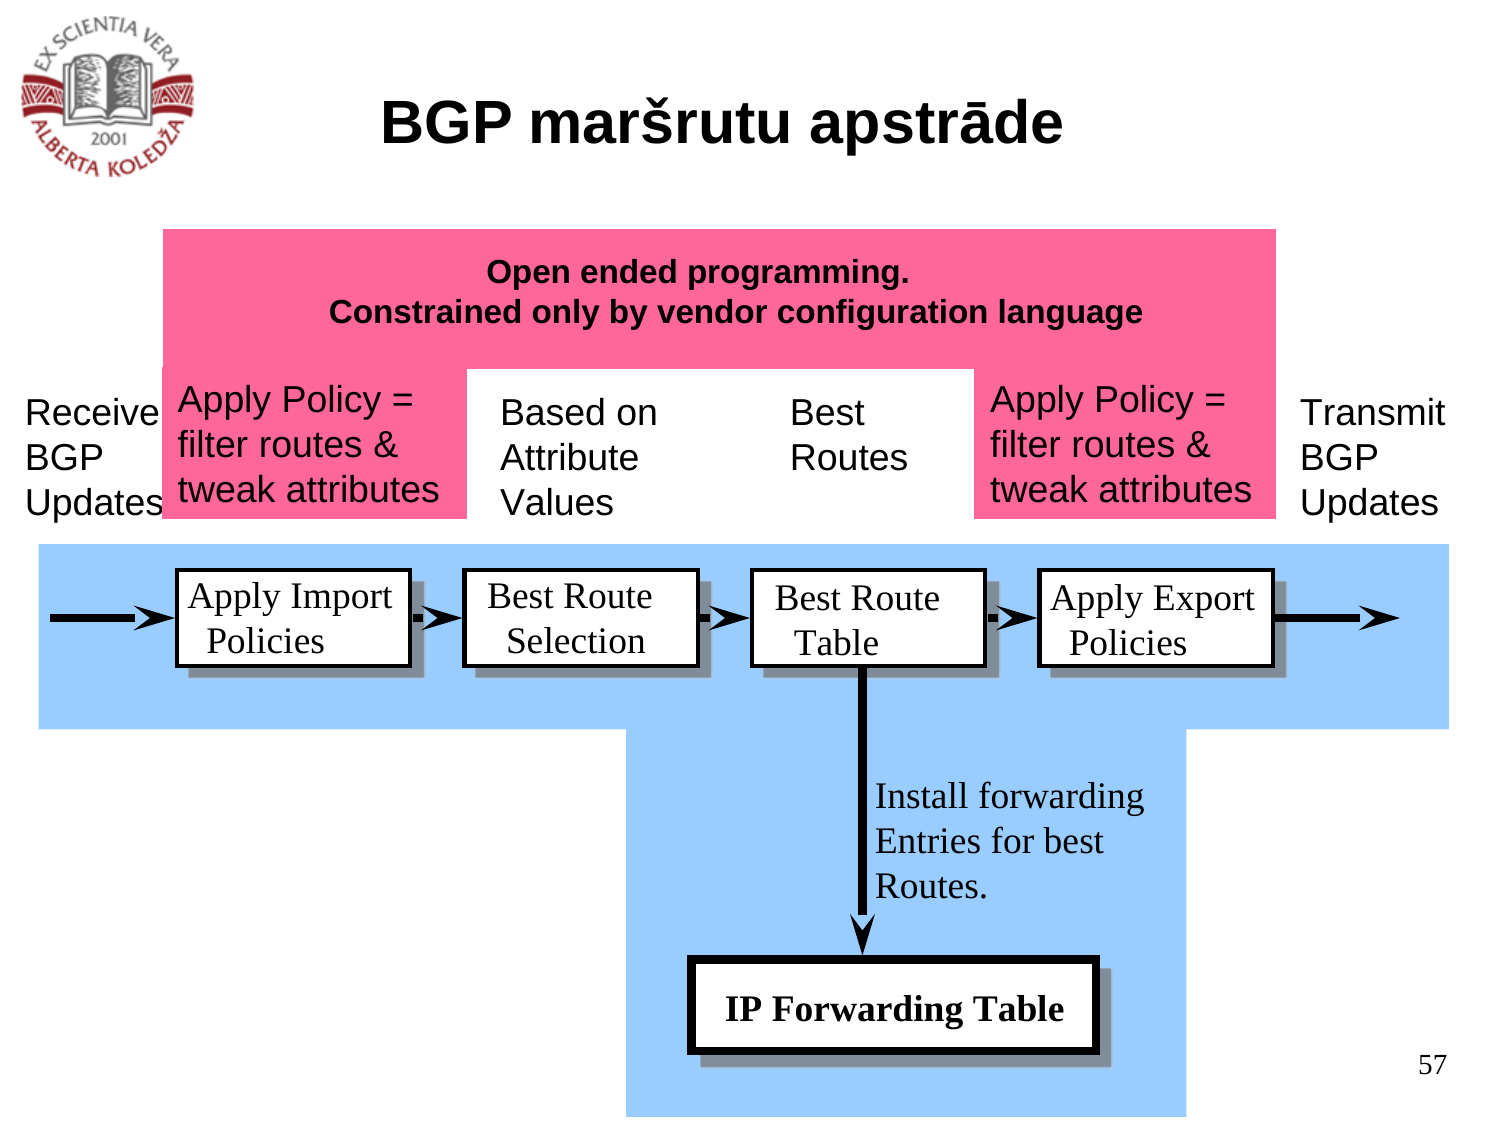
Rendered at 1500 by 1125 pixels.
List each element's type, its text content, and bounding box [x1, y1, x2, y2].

text_box IP Forwarding Table [709, 976, 1080, 1037]
title BGP maršrutu apstrāde [50, 62, 1374, 175]
text_box Transmit BGP Updates [1284, 380, 1462, 531]
text_box Apply Import Policies [172, 563, 409, 670]
text_box Receive BGP Updates [9, 380, 180, 531]
text_box Based on Attribute Values [484, 380, 674, 531]
text_box Best Route Table [759, 565, 966, 671]
text_box Apply Policy = filter routes & tweak attributes [162, 367, 467, 519]
text_box <skaitlis> [1312, 1037, 1463, 1101]
text_box Apply Export Policies [1034, 565, 1271, 671]
picture [21, 16, 194, 177]
text_box [38, 544, 1449, 1117]
text_box Best Routes [774, 380, 924, 486]
text_box Install forwarding Entries for best Routes. [859, 763, 1161, 915]
text_box Open ended programming. Constrained only by vendor configuration language [314, 242, 1160, 339]
text_box Best Route Selection [471, 563, 671, 670]
text_box Apply Policy = filter routes & tweak attributes [975, 367, 1276, 519]
text_box [164, 230, 1275, 368]
